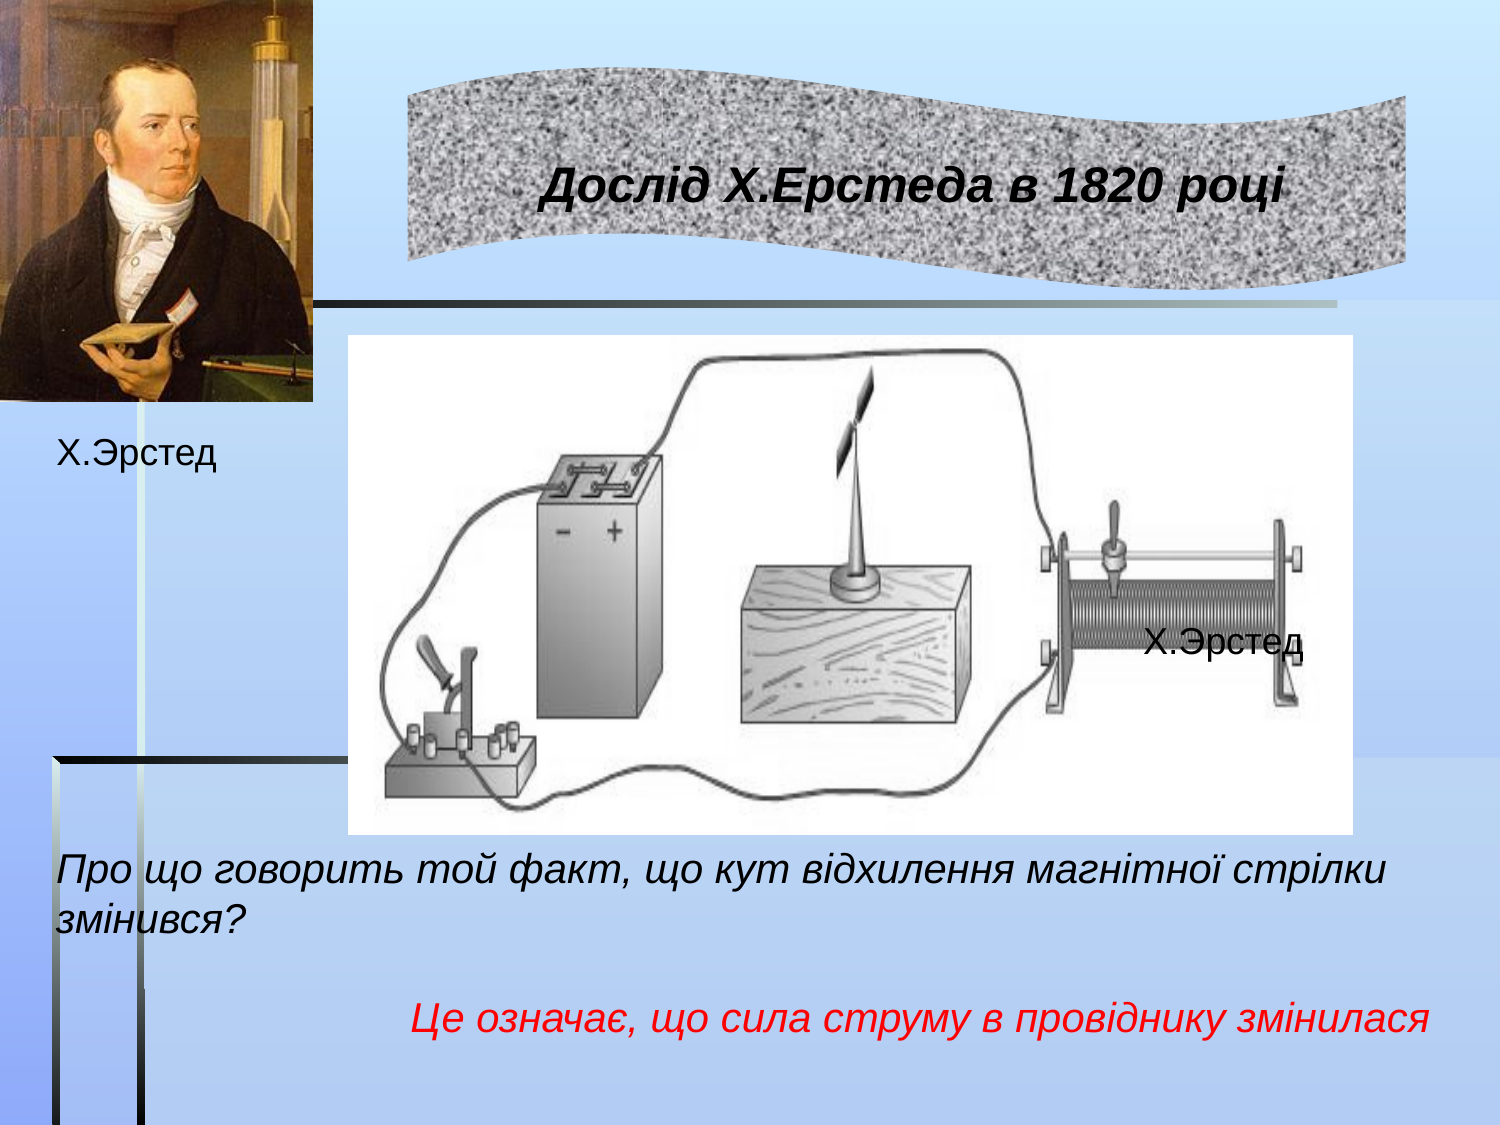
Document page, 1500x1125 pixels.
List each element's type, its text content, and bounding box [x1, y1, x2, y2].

text_box Х.Эрстед [41, 421, 232, 481]
text_box Це означає, що сила струму в провіднику змінилася [395, 984, 1457, 1049]
text_box Х.Эрстед [1128, 609, 1412, 670]
text_box Дослід Х.Ерстеда в 1820 році [525, 145, 1459, 221]
picture [348, 335, 1353, 834]
text_box [407, 67, 1406, 290]
text_box Про що говорить той факт, що кут відхилення магнітної стрілки змінився? [41, 834, 1471, 949]
picture [0, 0, 313, 402]
